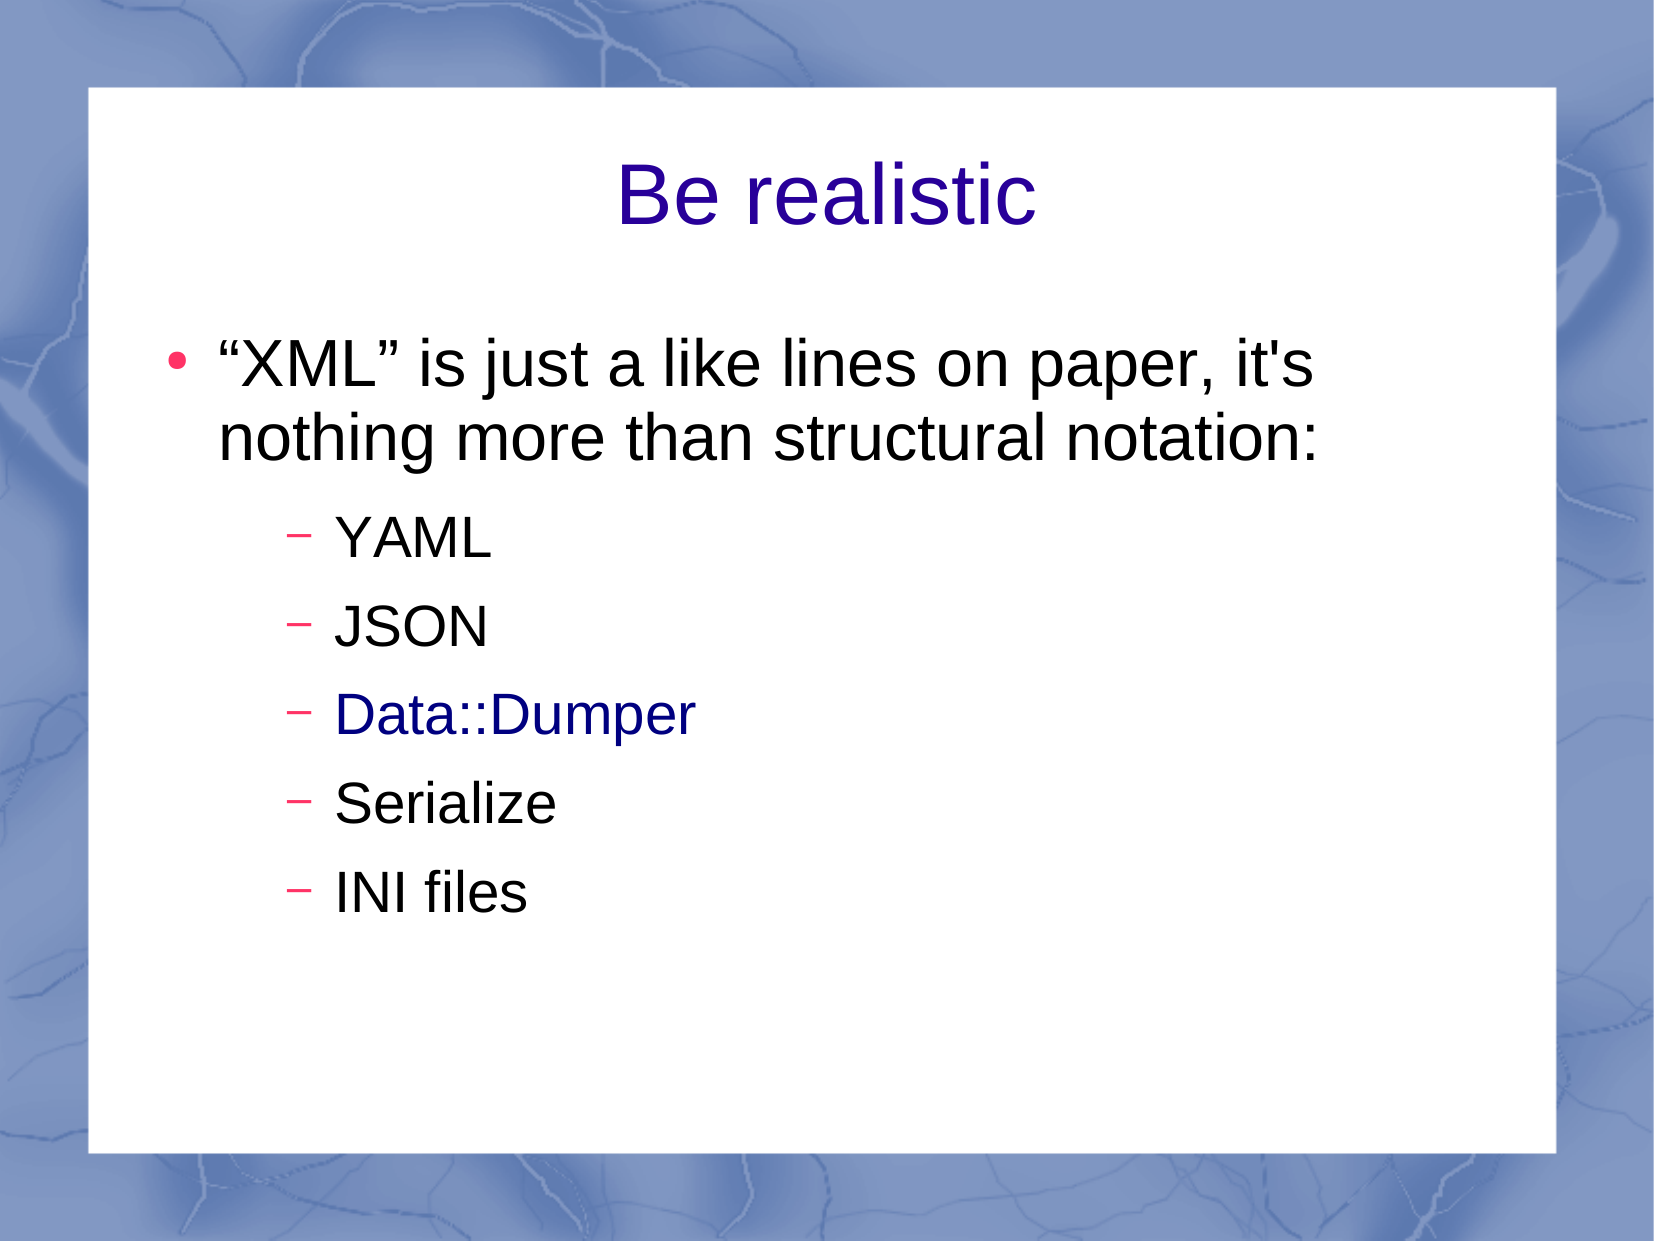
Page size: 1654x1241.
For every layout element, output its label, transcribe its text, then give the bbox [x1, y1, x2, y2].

title Be realistic [118, 90, 1536, 298]
picture [0, 0, 1654, 1241]
list “XML” is just a like lines on paper, it's nothing more than structural notation: YAML JSON Data::Dumper Serialize INI files [147, 325, 1506, 1232]
